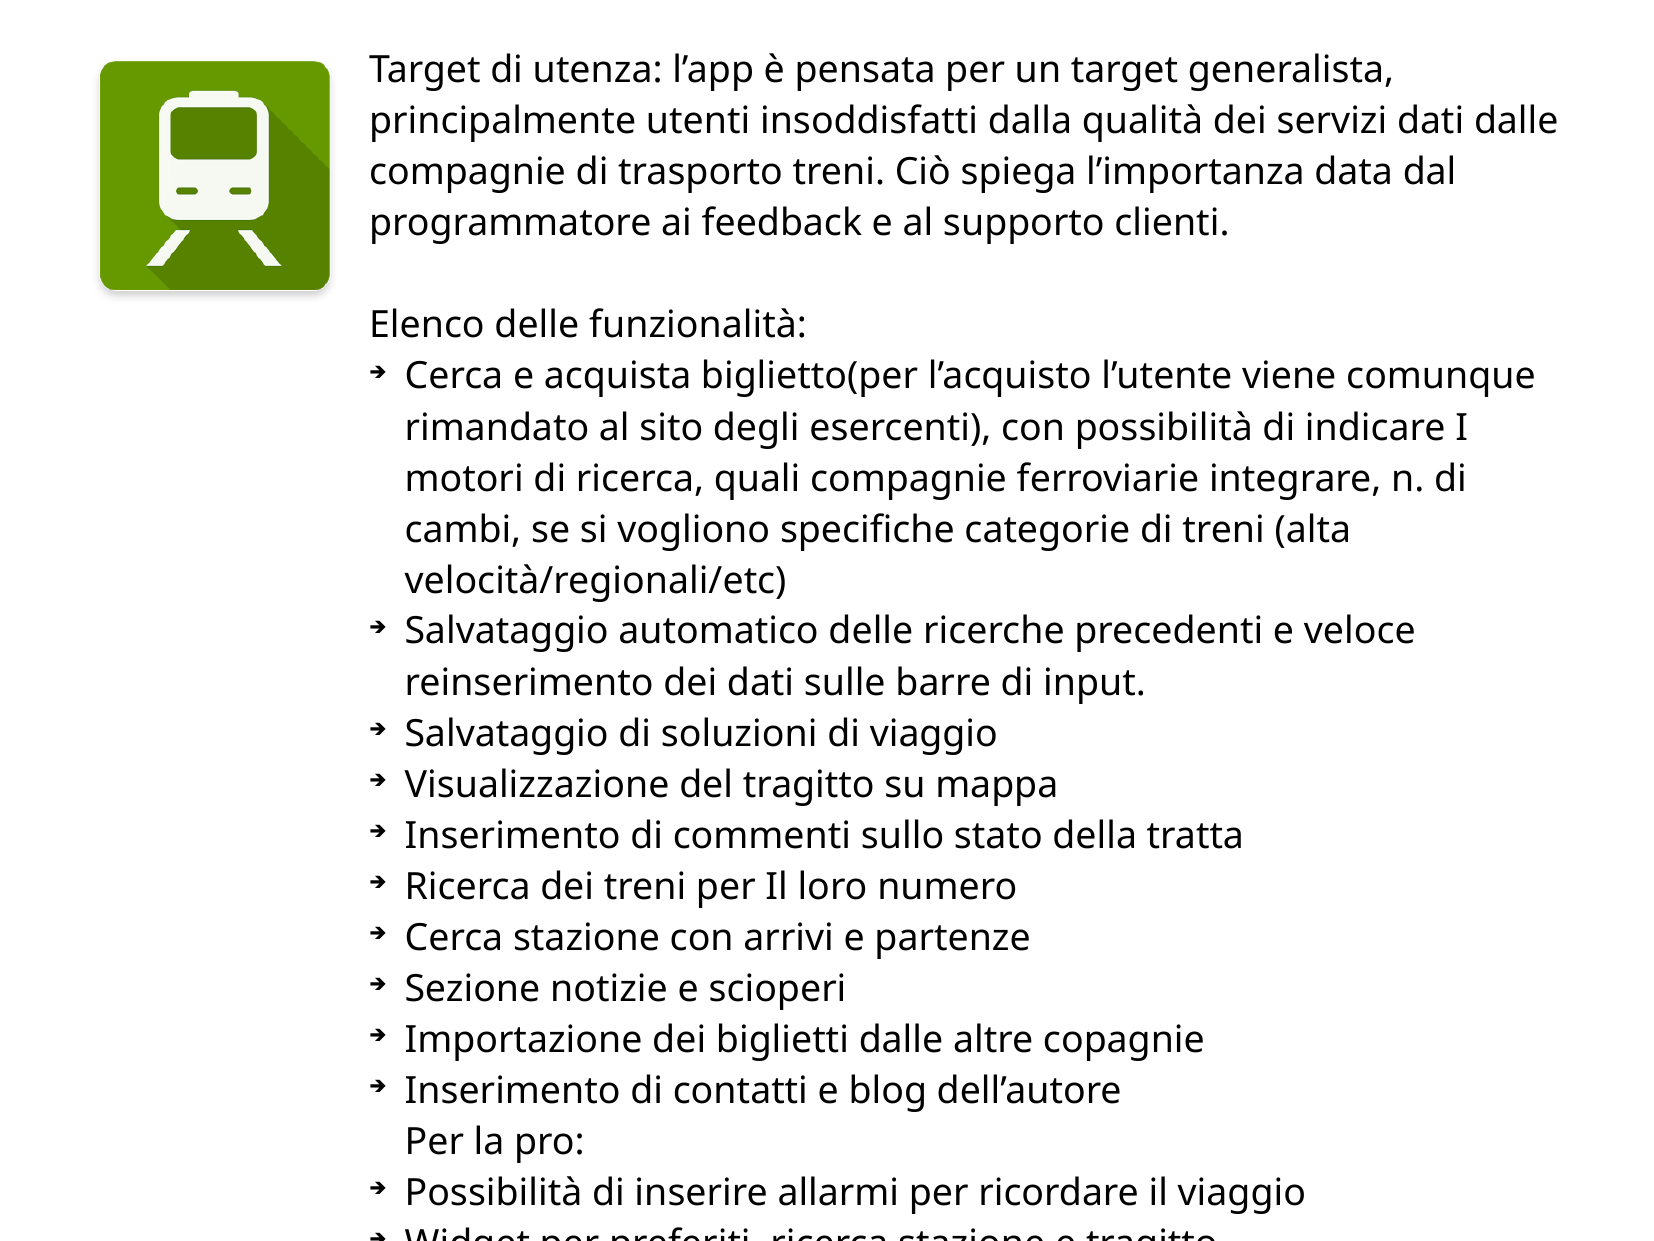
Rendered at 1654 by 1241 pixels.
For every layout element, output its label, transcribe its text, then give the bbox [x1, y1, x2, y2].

picture [85, 50, 343, 308]
text_box Target di utenza: l’app è pensata per un target generalista, principalmente utenti insoddisfatti dalla qualità dei servizi dati dalle compagnie di trasporto treni. Ciò spiega l’importanza data dal programmatore ai feedback e al supporto clienti. Elenco delle funzionalità: Cerca e acquista biglietto(per l’acquisto l’utente viene comunque rimandato al sito degli esercenti), con possibilità di indicare I motori di ricerca, quali compagnie ferroviarie integrare, n. di cambi, se si vogliono specifiche categorie di treni (alta velocità/regionali/etc) Salvataggio automatico delle ricerche precedenti e veloce reinserimento dei dati sulle barre di input. Salvataggio di soluzioni di viaggio Visualizzazione del tragitto su mappa Inserimento di commenti sullo stato della tratta Ricerca dei treni per Il loro numero Cerca stazione con arrivi e partenze Sezione notizie e scioperi Importazione dei biglietti dalle altre copagnie Inserimento di contatti e blog dell’autore Per la pro: Possibilità di inserire allarmi per ricordare il viaggio Widget per preferiti, ricerca stazione e tragitto. [354, 35, 1583, 1241]
